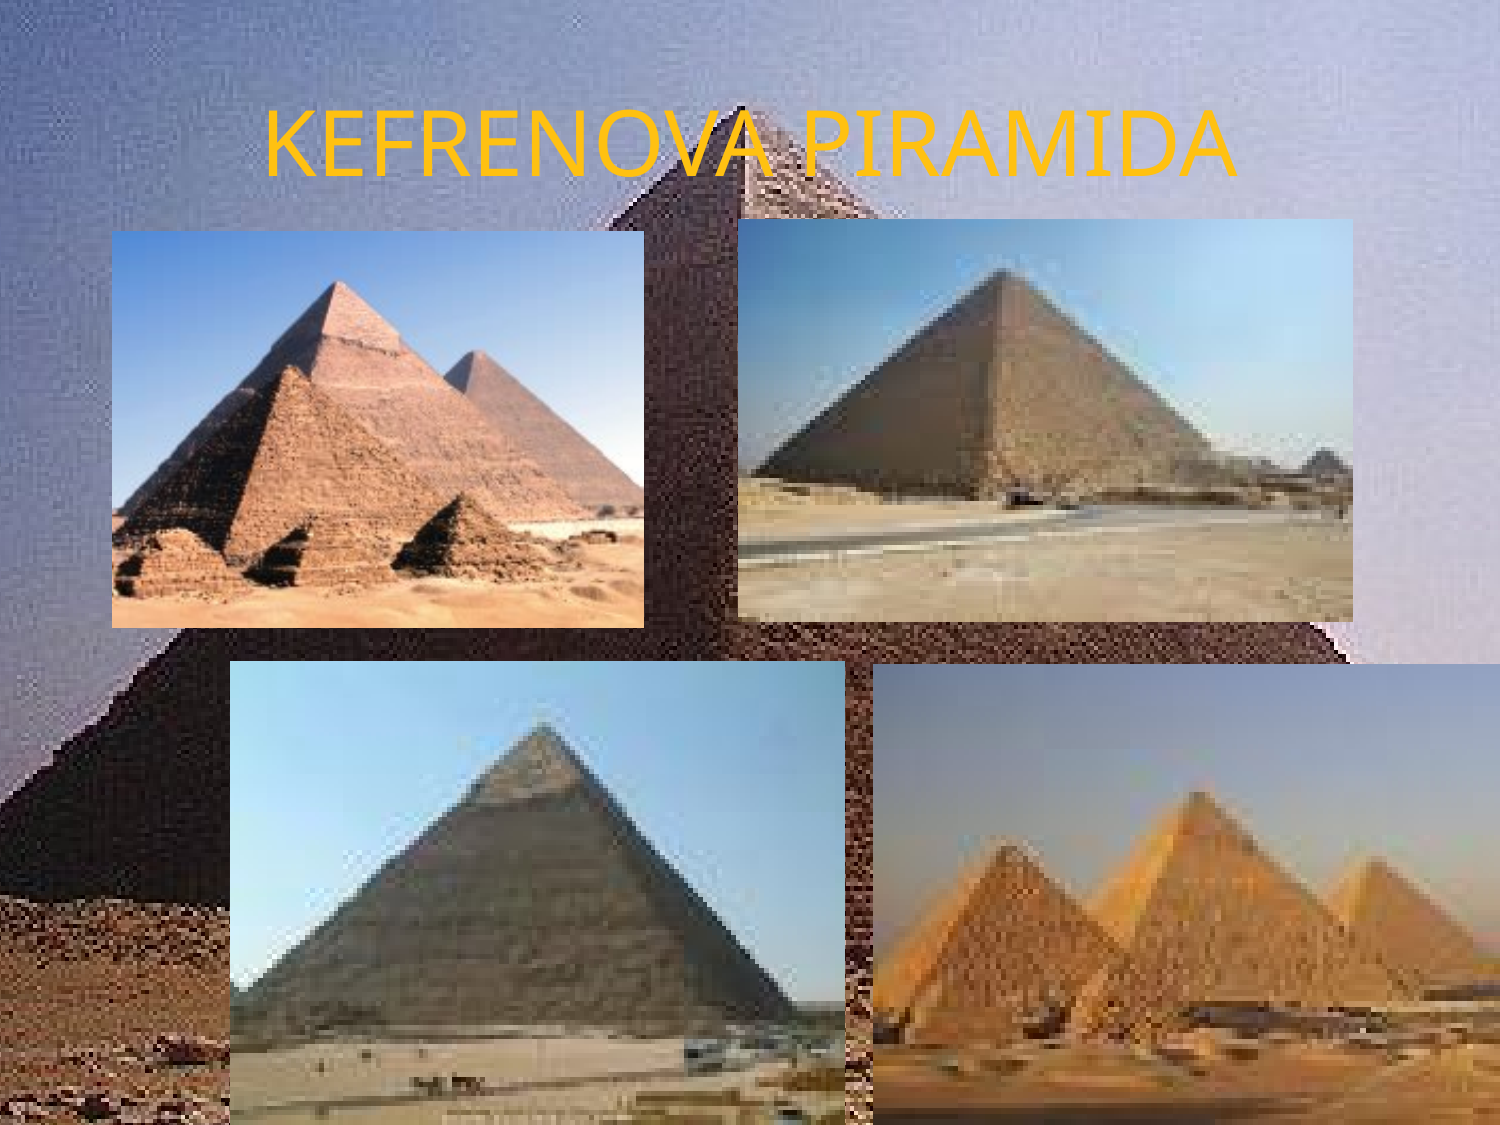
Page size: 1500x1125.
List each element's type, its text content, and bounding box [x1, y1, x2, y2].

picture [0, 0, 1500, 1125]
title KEFRENOVA PIRAMIDA [75, 45, 1425, 234]
